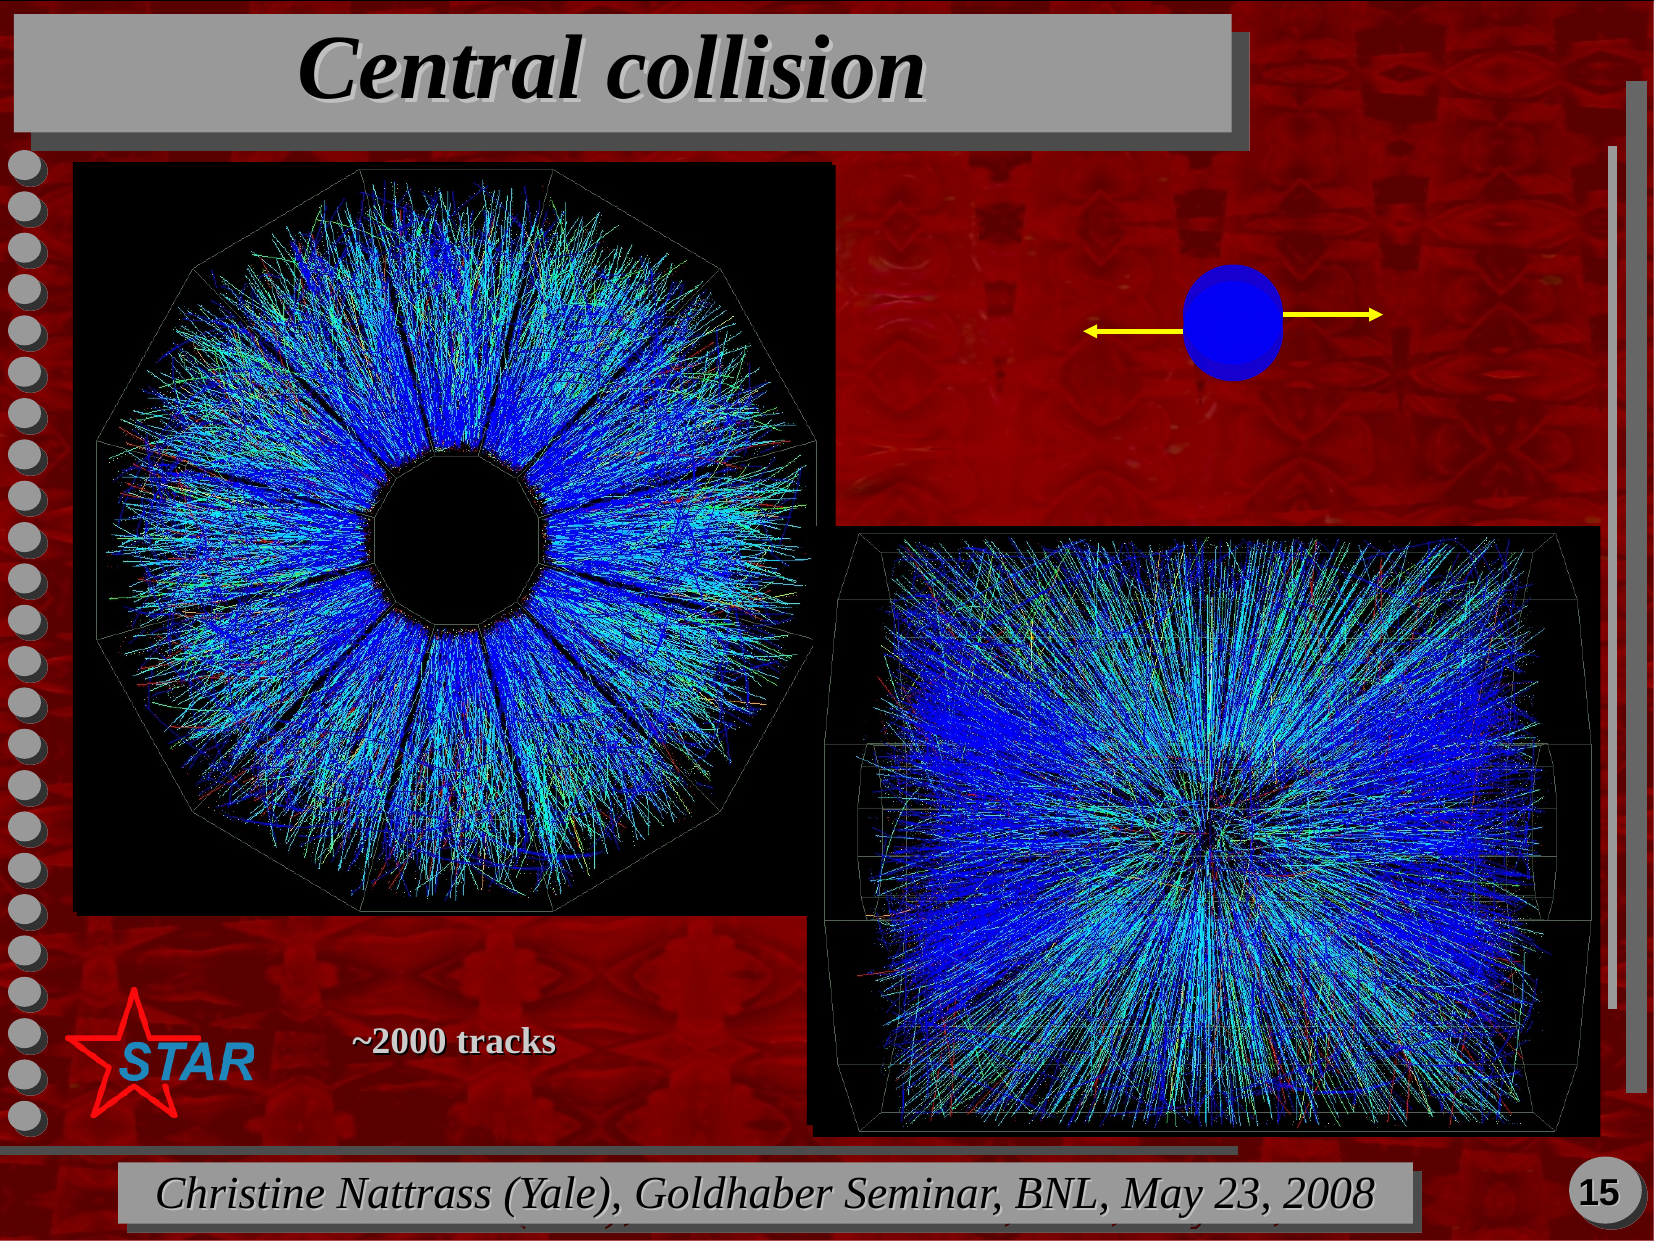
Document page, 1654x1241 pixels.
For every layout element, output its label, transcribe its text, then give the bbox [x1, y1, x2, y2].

title Central collision [0, 0, 1238, 170]
picture [65, 987, 254, 1118]
text_box [1183, 264, 1284, 382]
text_box ~2000 tracks [337, 1012, 751, 1069]
picture [72, 165, 1601, 1137]
